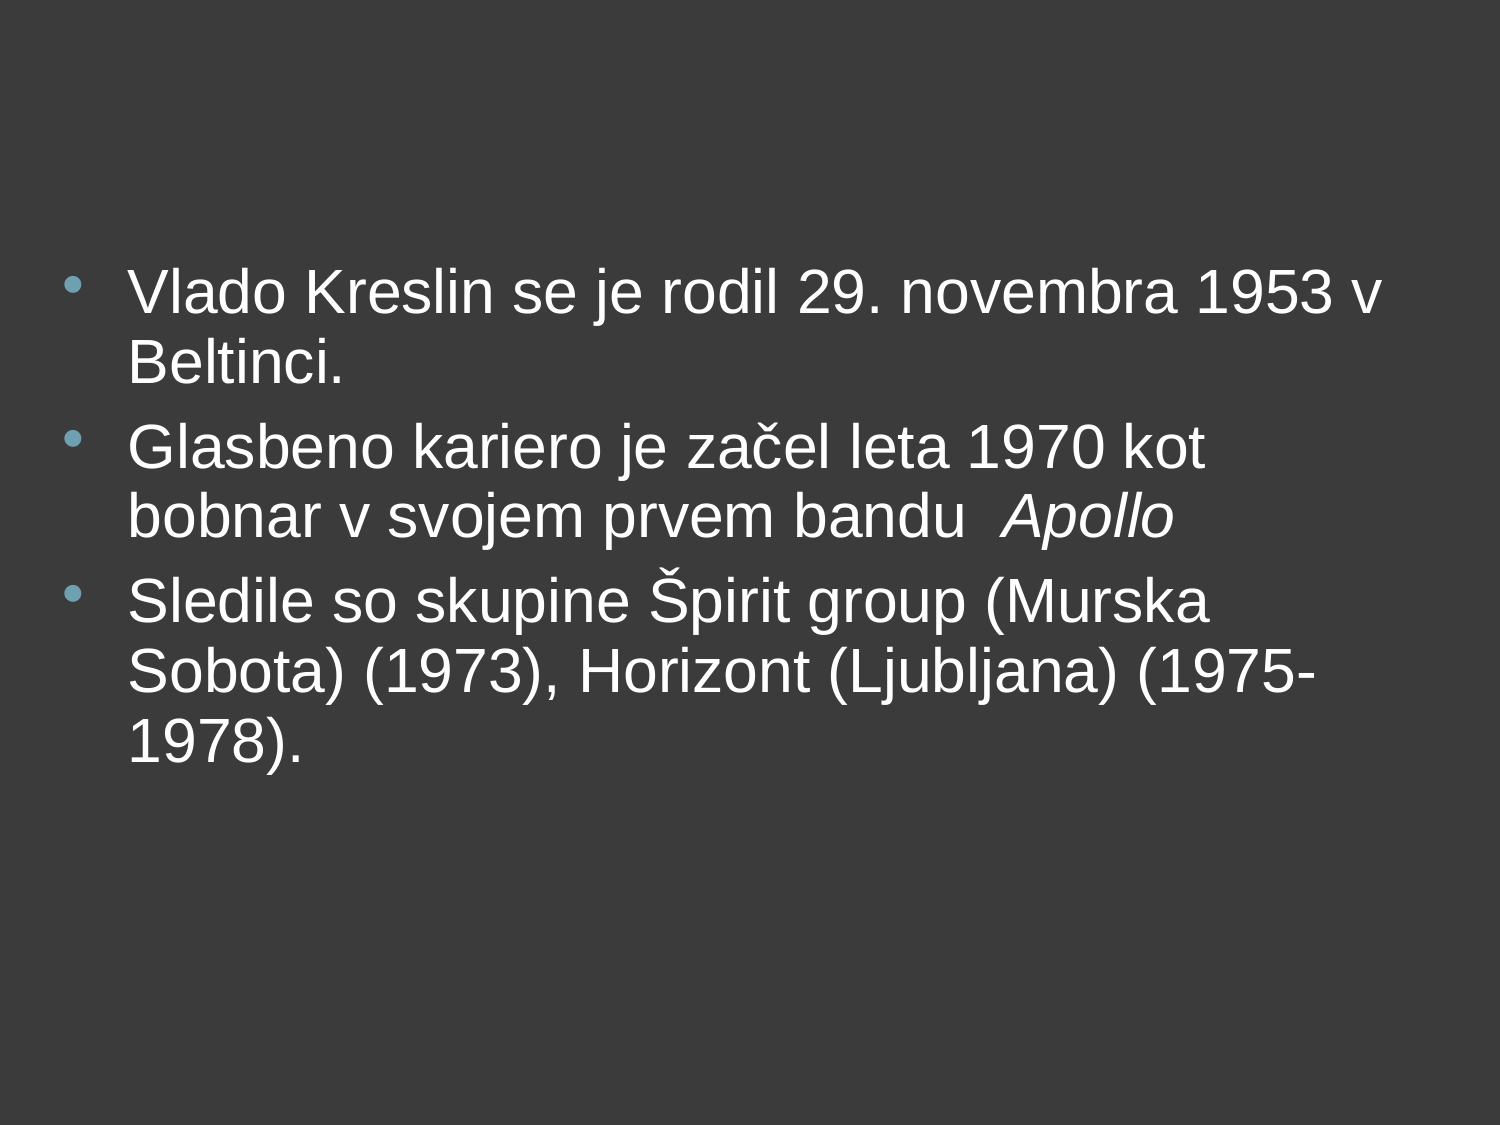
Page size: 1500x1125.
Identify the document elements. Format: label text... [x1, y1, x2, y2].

list Vlado Kreslin se je rodil 29. novembra 1953 v Beltinci. Glasbeno kariero je začel leta 1970 kot bobnar v svojem prvem bandu Apollo Sledile so skupine Špirit group (Murska Sobota) (1973), Horizont (Ljubljana) (1975-1978). [58, 258, 1409, 1001]
